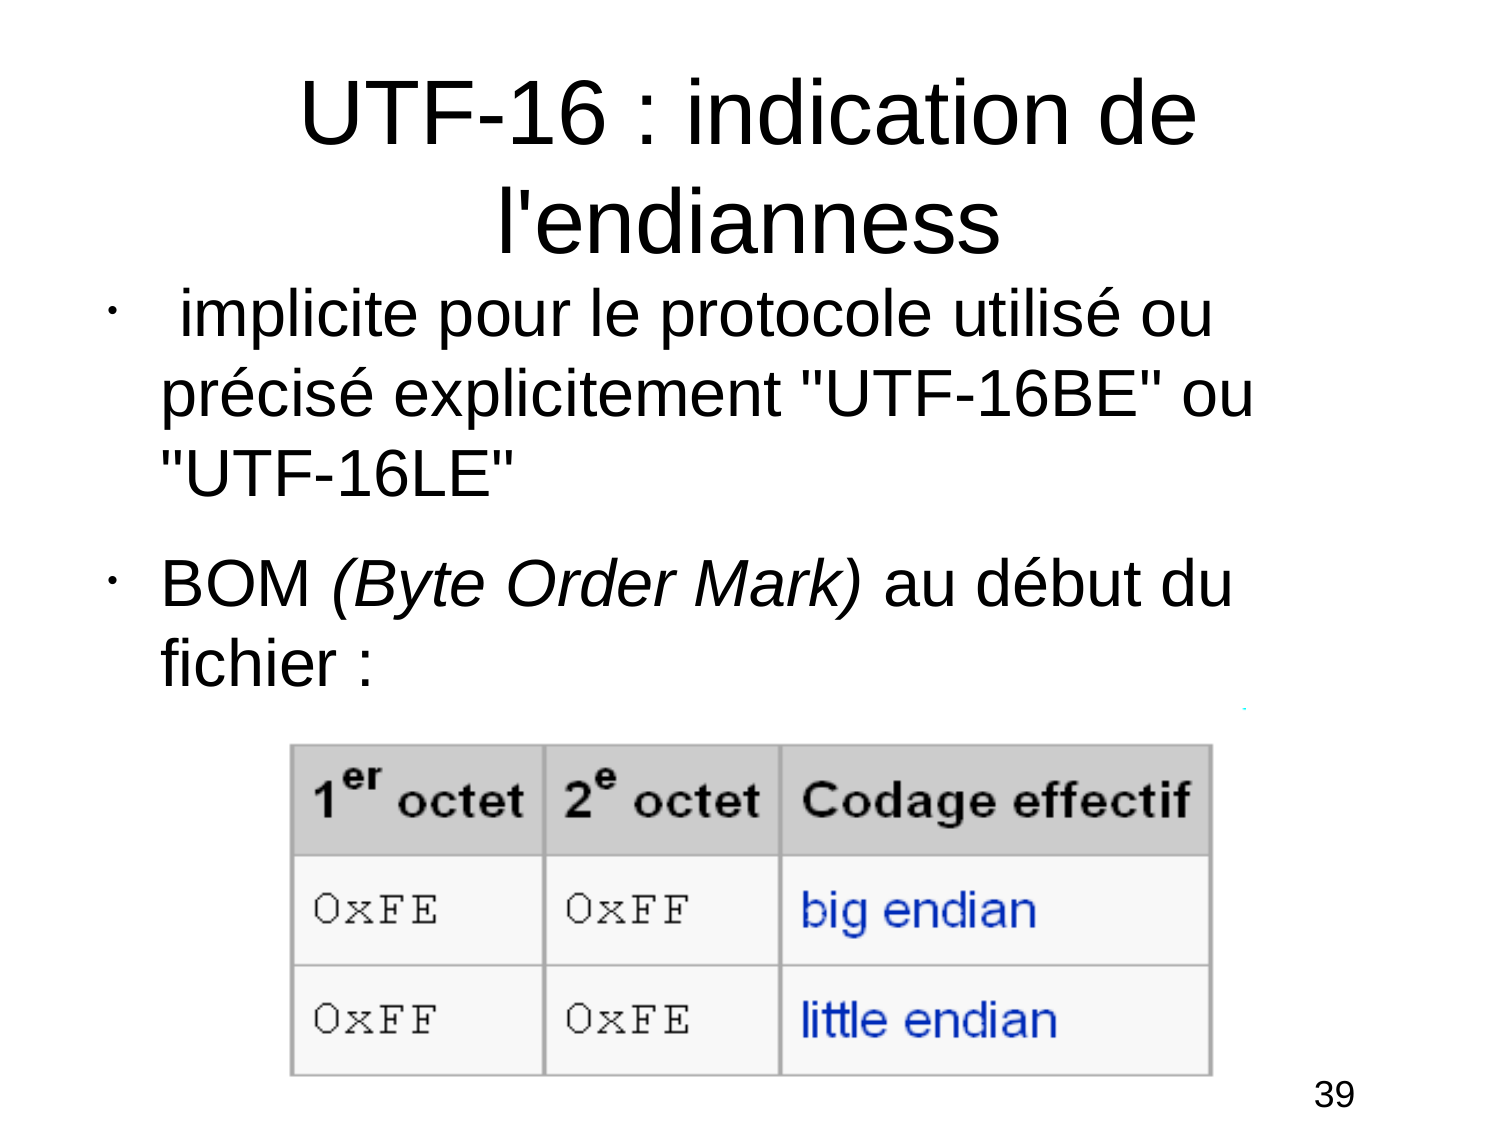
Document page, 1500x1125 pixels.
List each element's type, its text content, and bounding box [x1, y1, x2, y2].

picture [265, 708, 1246, 1105]
list implicite pour le protocole utilisé ou précisé explicitement "UTF-16BE" ou "UTF-16LE" BOM (Byte Order Mark) au début du fichier : [75, 262, 1425, 1005]
title UTF-16 : indication de l'endianness [75, 45, 1425, 233]
